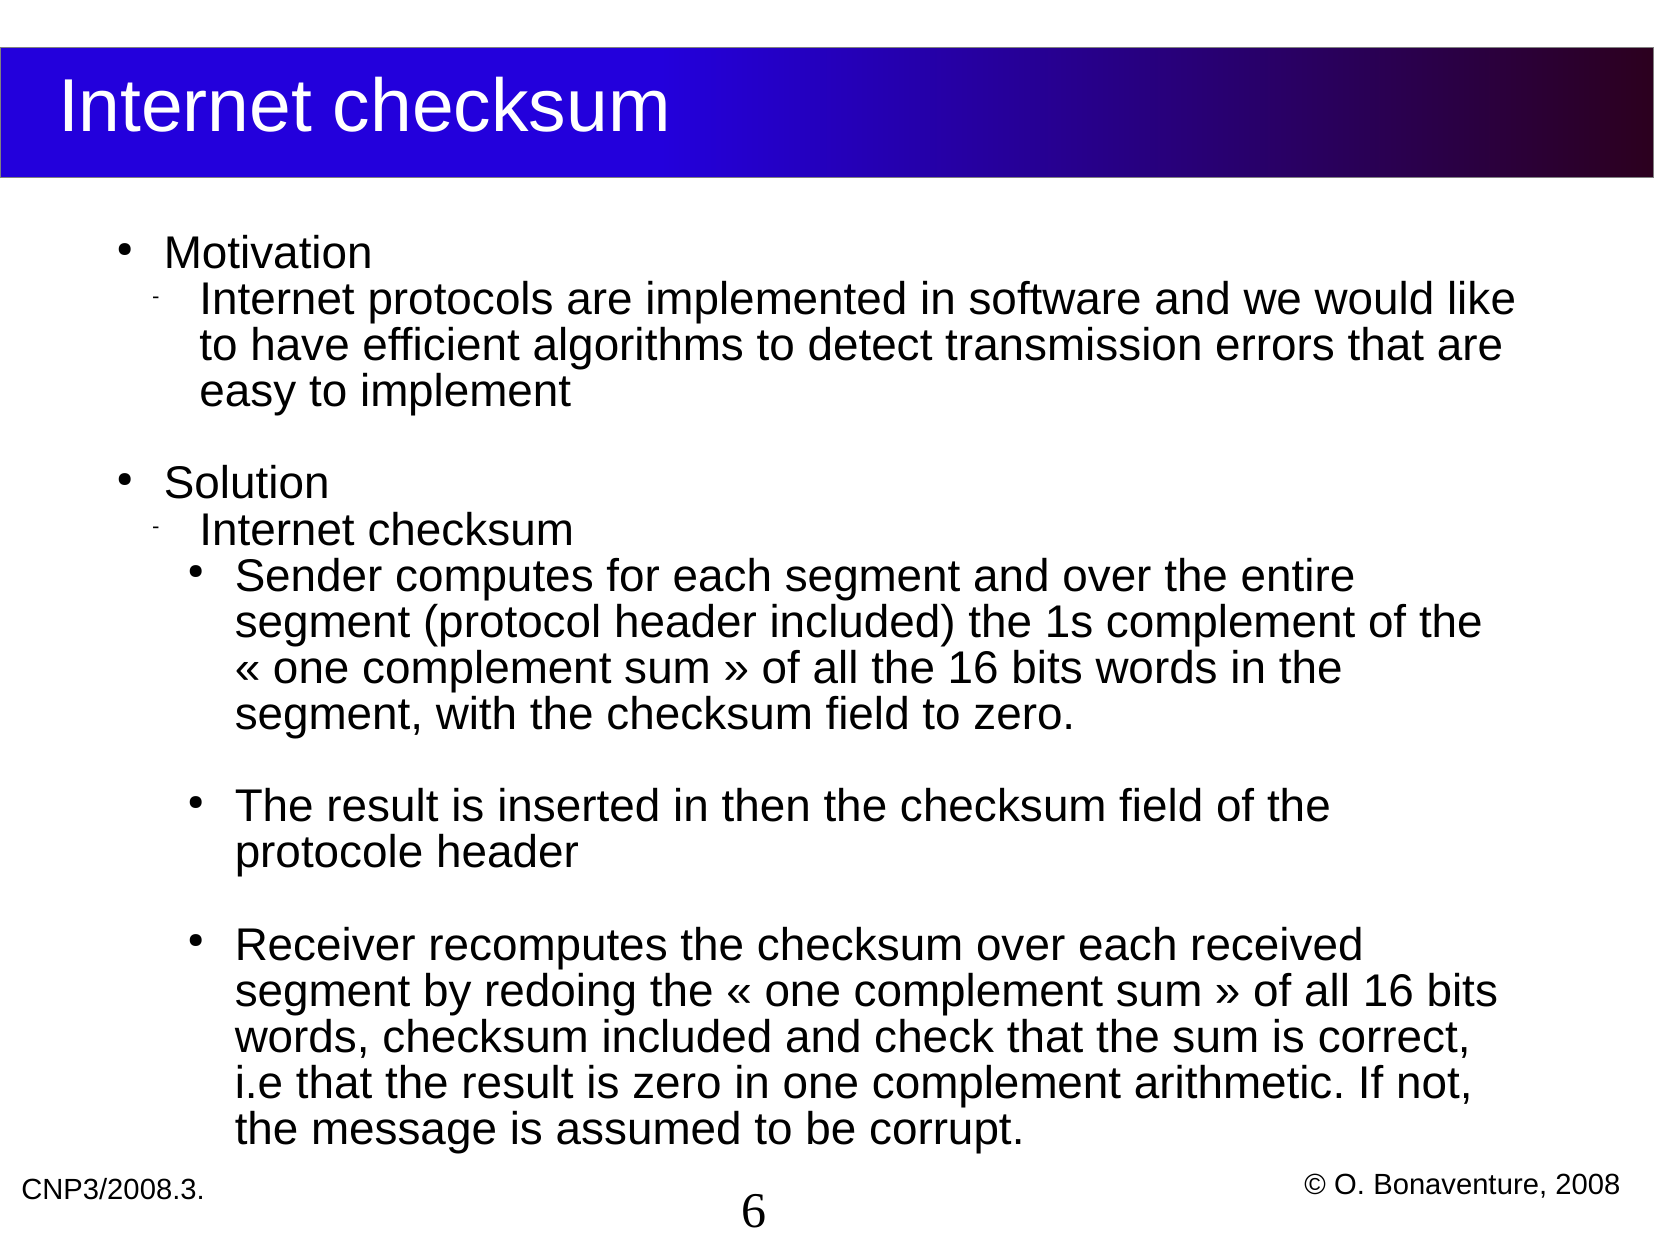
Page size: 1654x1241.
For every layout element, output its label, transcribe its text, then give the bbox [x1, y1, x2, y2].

text_box CNP3/2008.3. [21, 1176, 116, 1212]
text_box © O. Bonaventure, 2008 [1529, 1170, 1622, 1201]
title Internet checksum [10, 0, 1000, 218]
list Motivation Internet protocols are implemented in software and we would like to have efficient algorithms to detect transmission errors that are easy to implement Solution Internet checksum Sender computes for each segment and over the entire segment (protocol header included) the 1s complement of the « one complement sum » of all the 16 bits words in the segment, with the checksum field to zero. The result is inserted in then the checksum field of the protocole header Receiver recomputes the checksum over each received segment by redoing the « one complement sum » of all 16 bits words, checksum included and check that the sum is correct, i.e that the result is zero in one complement arithmetic. If not, the message is assumed to be corrupt. [116, 231, 1529, 1241]
